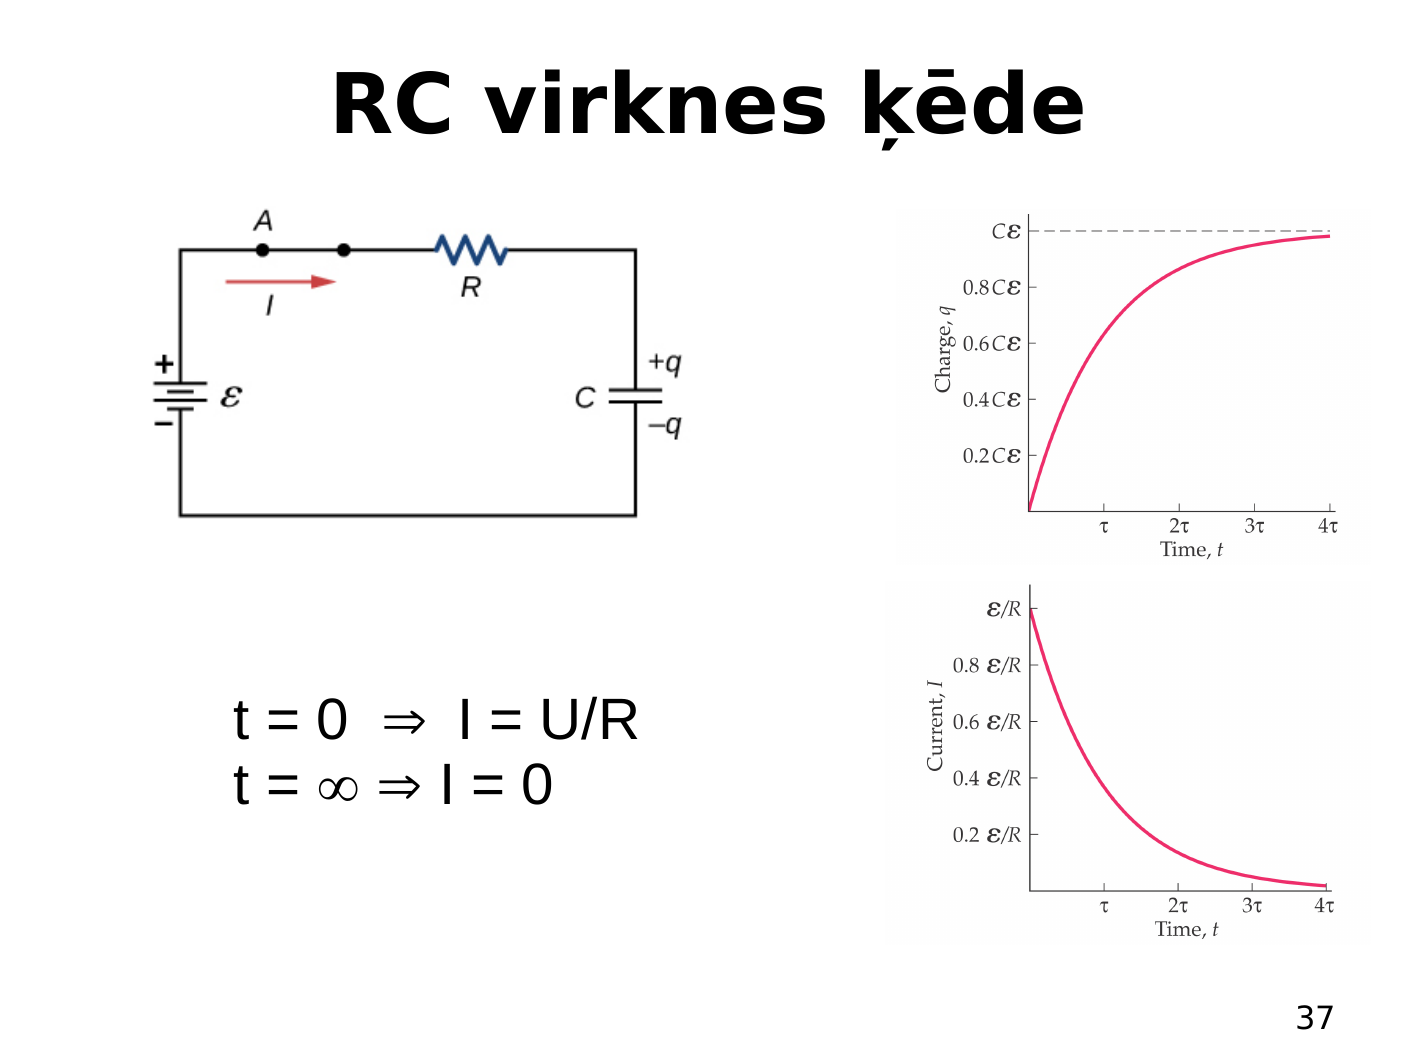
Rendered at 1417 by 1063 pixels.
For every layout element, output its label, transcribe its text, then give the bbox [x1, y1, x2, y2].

title RC virknes ķēde [70, 42, 1346, 168]
picture [896, 209, 1371, 565]
text_box t = 0  I = U/R t =   I = 0 [219, 679, 768, 901]
picture [885, 581, 1371, 945]
picture [147, 206, 700, 534]
